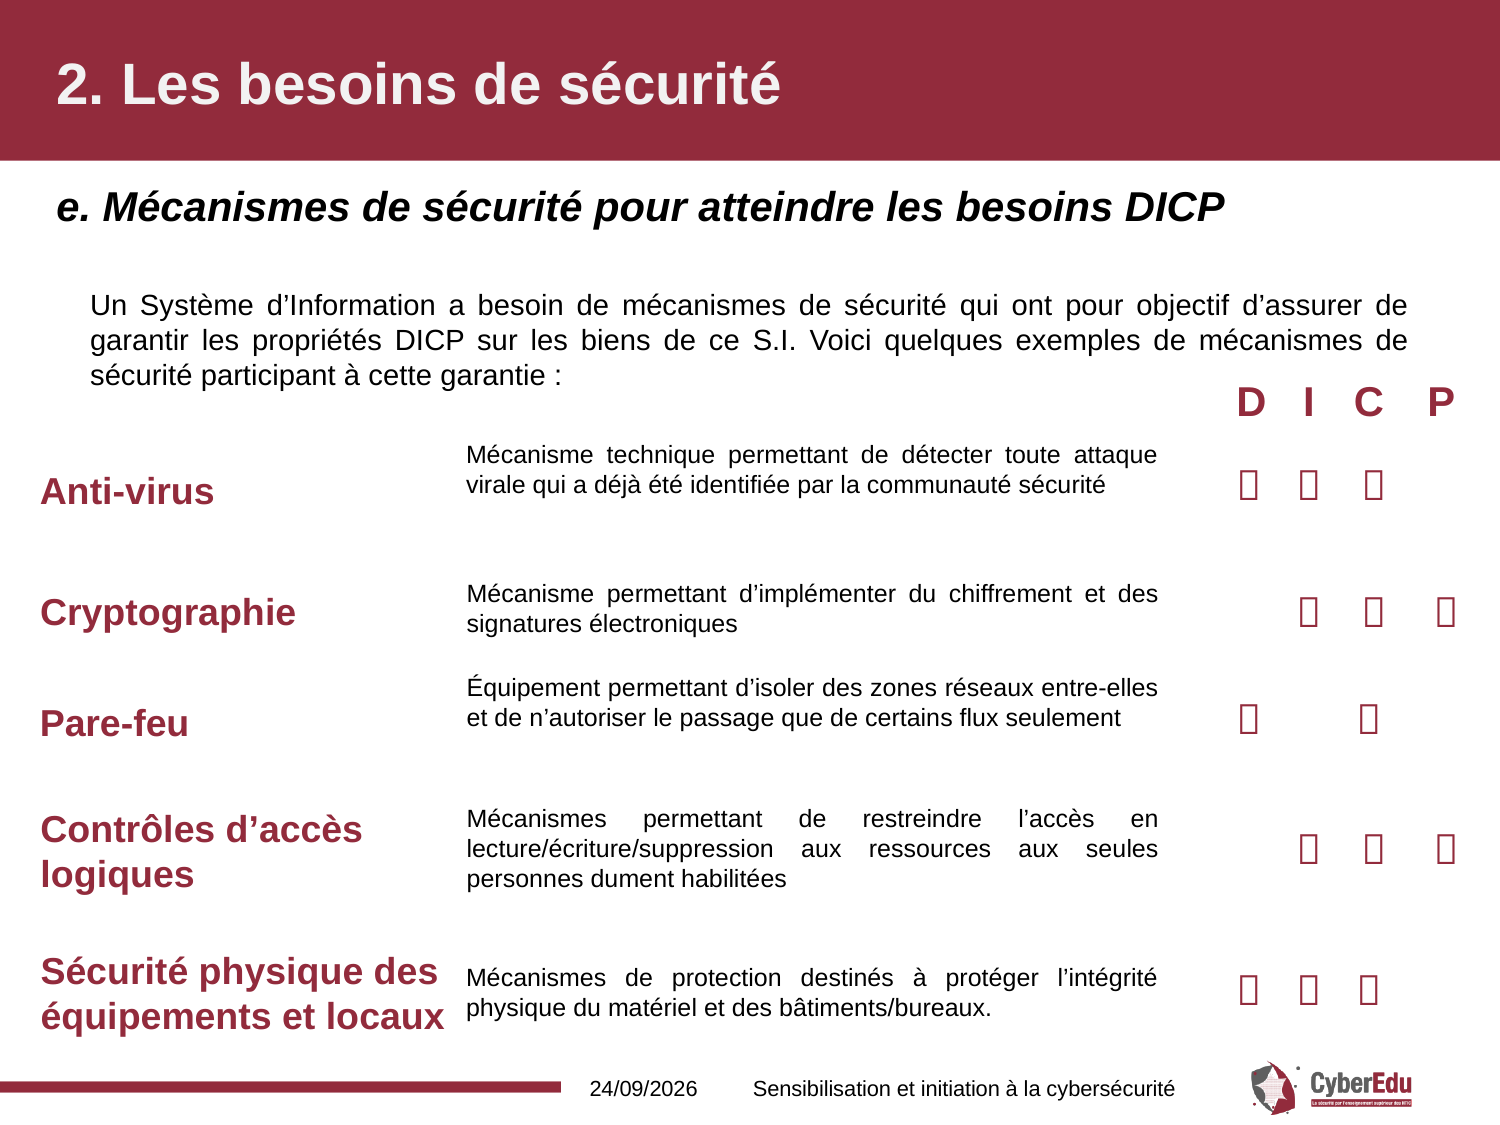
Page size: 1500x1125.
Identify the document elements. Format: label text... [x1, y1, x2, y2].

list Un Système d’Information a besoin de mécanismes de sécurité qui ont pour objectif d’assurer de garantir les propriétés DICP sur les biens de ce S.I. Voici quelques exemples de mécanismes de sécurité participant à cette garantie : [75, 278, 1425, 1035]
text_box Anti-virus [25, 459, 230, 520]
text_box Pare-feu [25, 691, 205, 752]
list e. Mécanismes de sécurité pour atteindre les besoins DICP [41, 172, 1471, 268]
slide_number 15/11/2020 [561, 1057, 727, 1118]
text_box    [1221, 451, 1482, 517]
text_box Cryptographie [25, 580, 312, 641]
text_box   [1221, 685, 1482, 751]
text_box Mécanismes de protection destinés à protéger l’intégrité physique du matériel et des bâtiments/bureaux. [451, 954, 1174, 1030]
text_box Contrôles d’accès logiques [25, 798, 379, 903]
picture [1246, 1060, 1412, 1115]
text_box    [1221, 815, 1482, 880]
text_box Mécanisme permettant d’implémenter du chiffrement et des signatures électroniques [451, 570, 1175, 646]
text_box Équipement permettant d’isoler des zones réseaux entre-elles et de n’autoriser le passage que de certains flux seulement [451, 664, 1175, 739]
text_box Mécanisme technique permettant de détecter toute attaque virale qui a déjà été identifiée par la communauté sécurité [451, 431, 1174, 507]
text_box D I C P [1221, 366, 1482, 432]
footer Sensibilisation et initiation à la cybersécurité [738, 1057, 1236, 1118]
text_box Mécanismes permettant de restreindre l’accès en lecture/écriture/suppression aux ressources aux seules personnes dument habilitées [451, 795, 1175, 901]
text_box    [1221, 956, 1482, 1022]
text_box    [1221, 578, 1482, 644]
text_box Sécurité physique des équipements et locaux [25, 939, 460, 1045]
title 2. Les besoins de sécurité [41, 1, 1471, 161]
